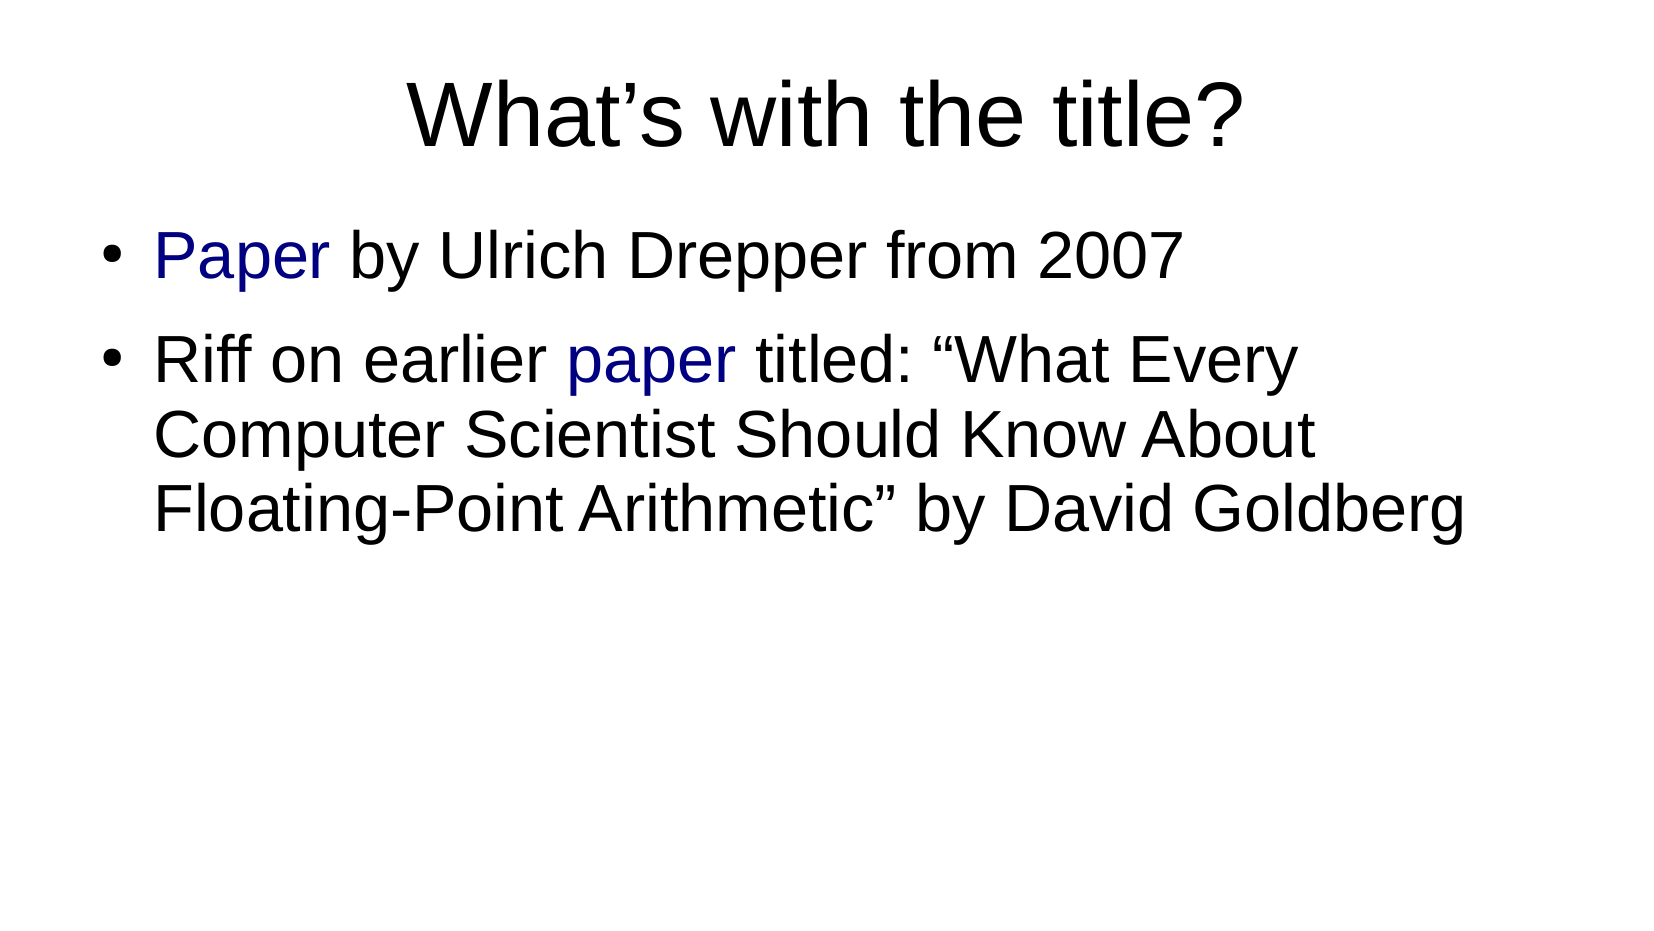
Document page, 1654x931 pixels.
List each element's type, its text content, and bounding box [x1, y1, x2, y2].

list Paper by Ulrich Drepper from 2007 Riff on earlier paper titled: “What Every Computer Scientist Should Know About Floating-Point Arithmetic” by David Goldberg [82, 217, 1571, 758]
title What’s with the title? [82, 37, 1571, 193]
